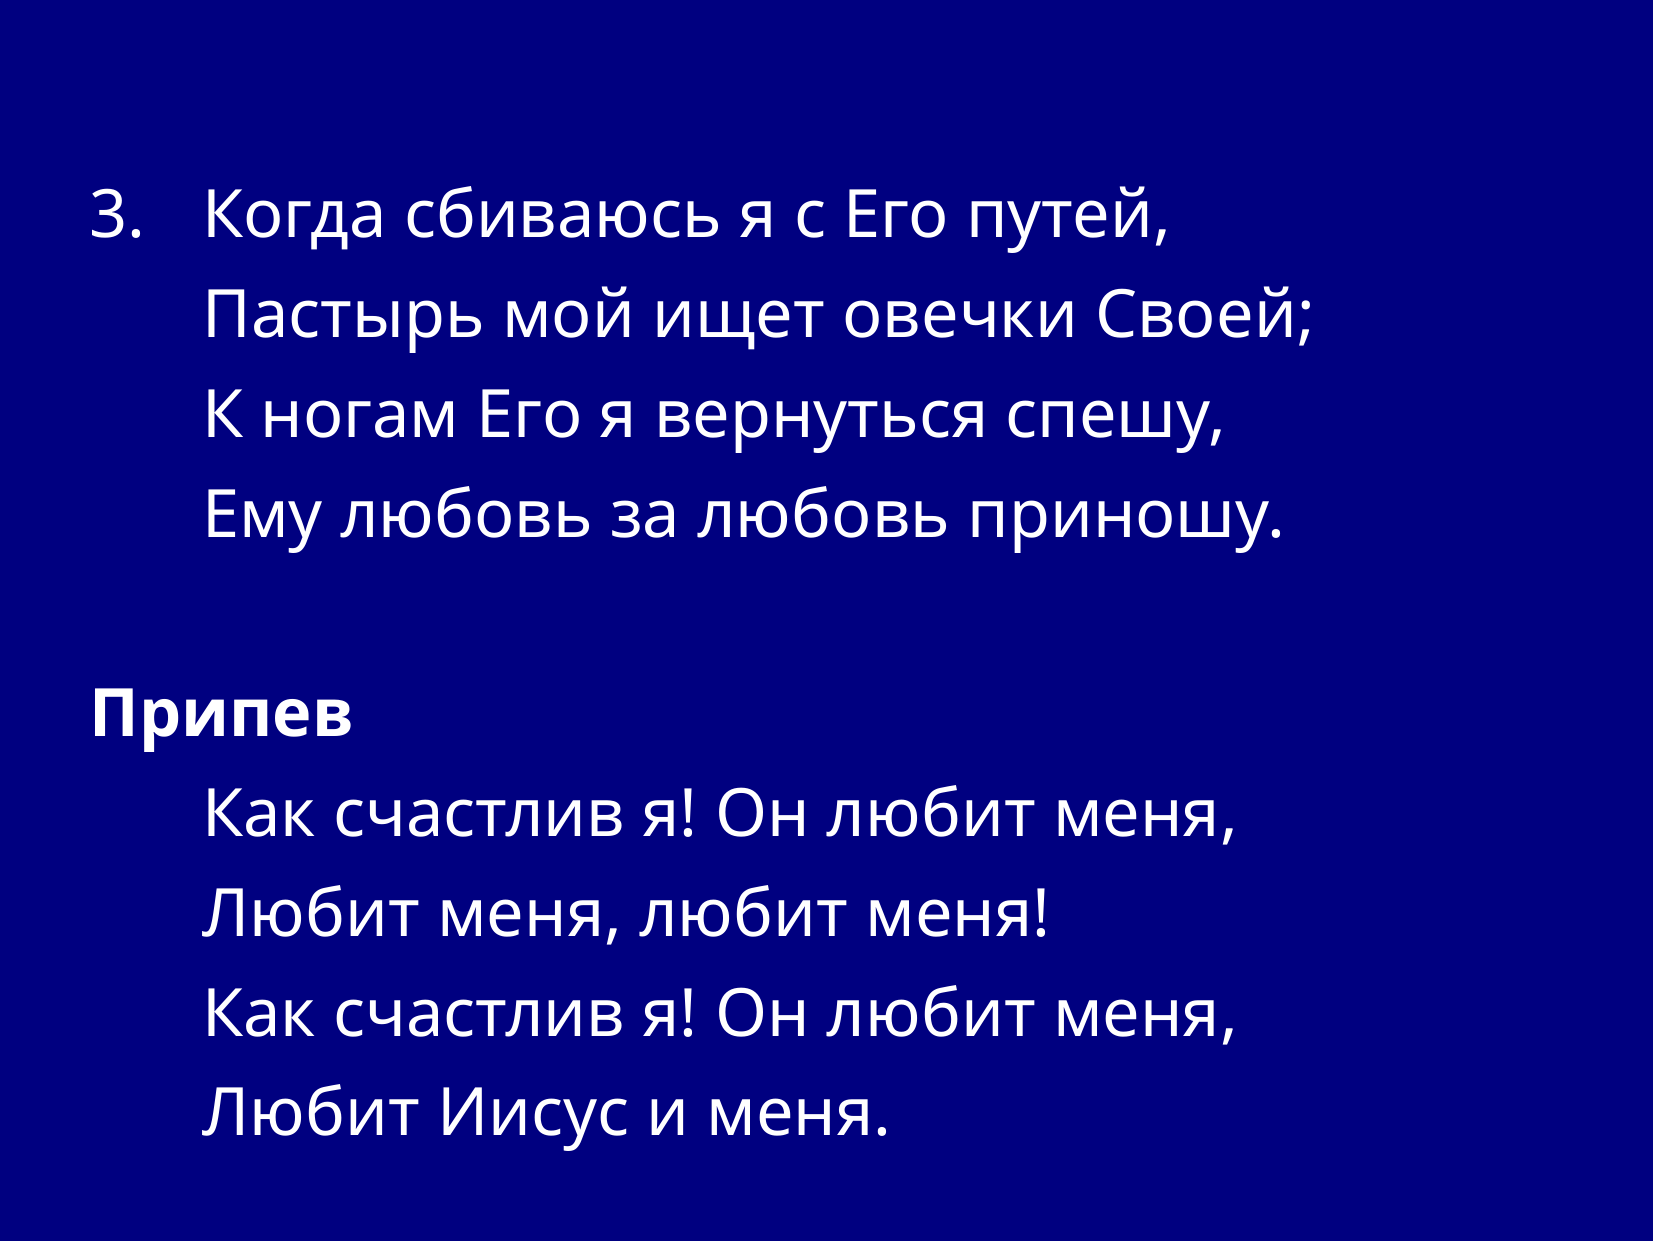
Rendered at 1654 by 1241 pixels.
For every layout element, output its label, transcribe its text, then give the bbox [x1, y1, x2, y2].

text_box 3. Когда сбиваюсь я с Его путей, Пастырь мой ищет овечки Своей; К ногам Его я вернуться спешу, Ему любовь за любовь приношу. Припев Как счастлив я! Он любит меня, Любит меня, любит меня! Как счастлив я! Он любит меня, Любит Иисус и меня. [75, 150, 1576, 1163]
